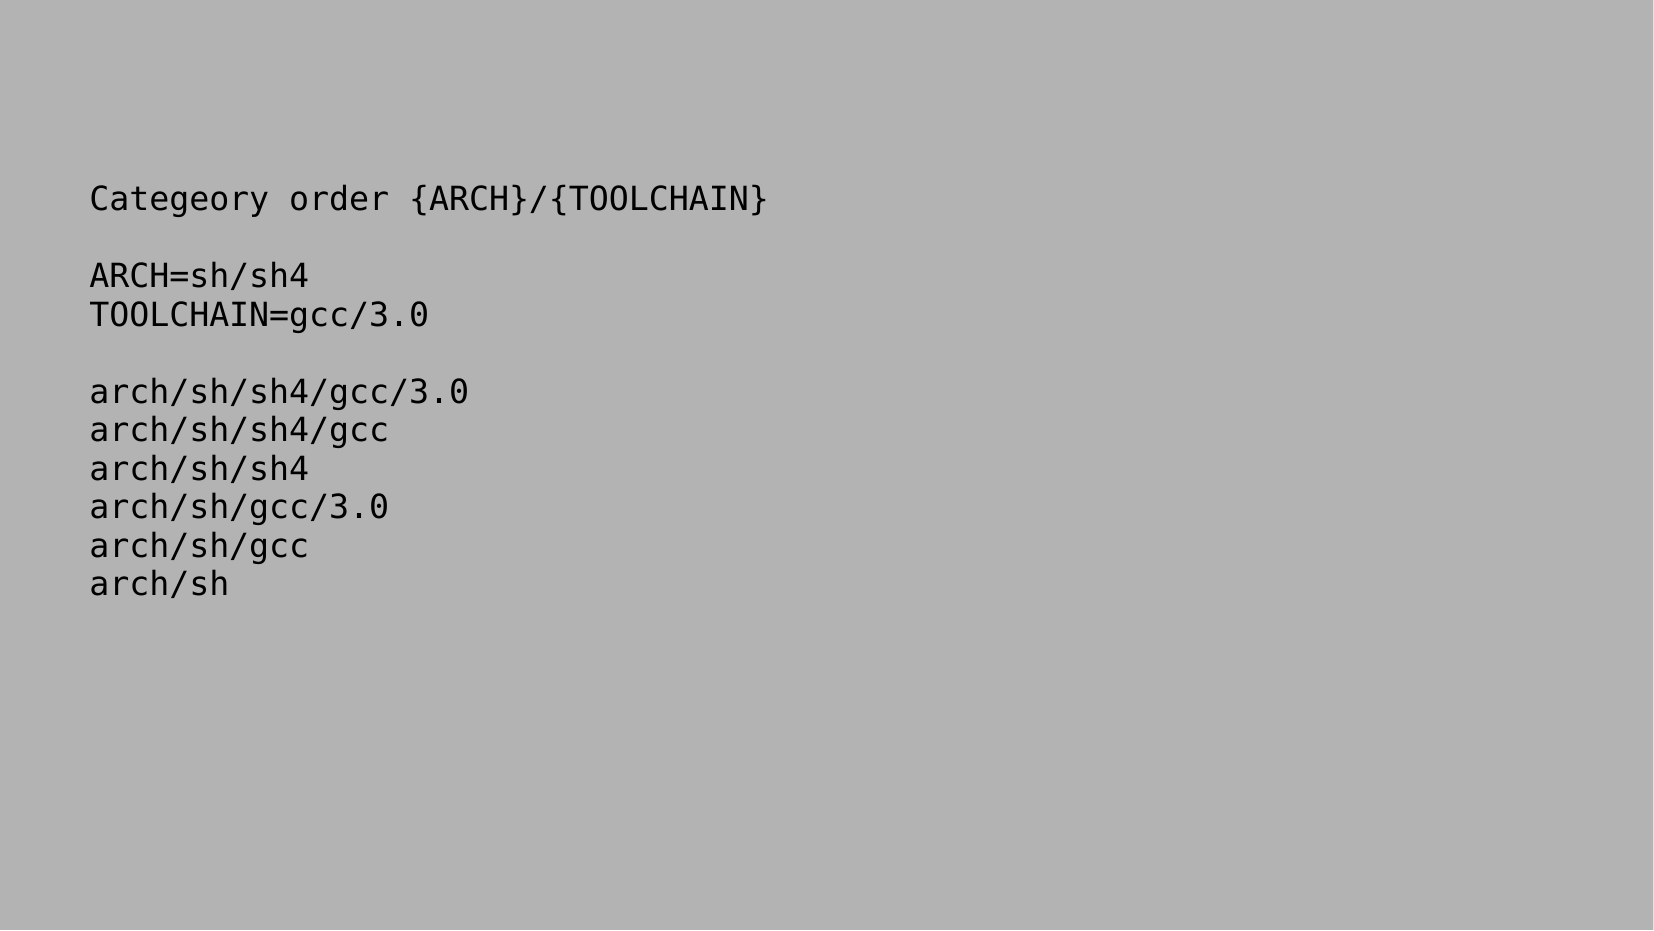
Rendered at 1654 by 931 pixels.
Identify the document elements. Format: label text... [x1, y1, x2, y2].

subtitle Categeory order {ARCH}/{TOOLCHAIN} ARCH=sh/sh4 TOOLCHAIN=gcc/3.0 arch/sh/sh4/gcc/3.0 arch/sh/sh4/gcc arch/sh/sh4 arch/sh/gcc/3.0 arch/sh/gcc arch/sh [49, 37, 1613, 901]
